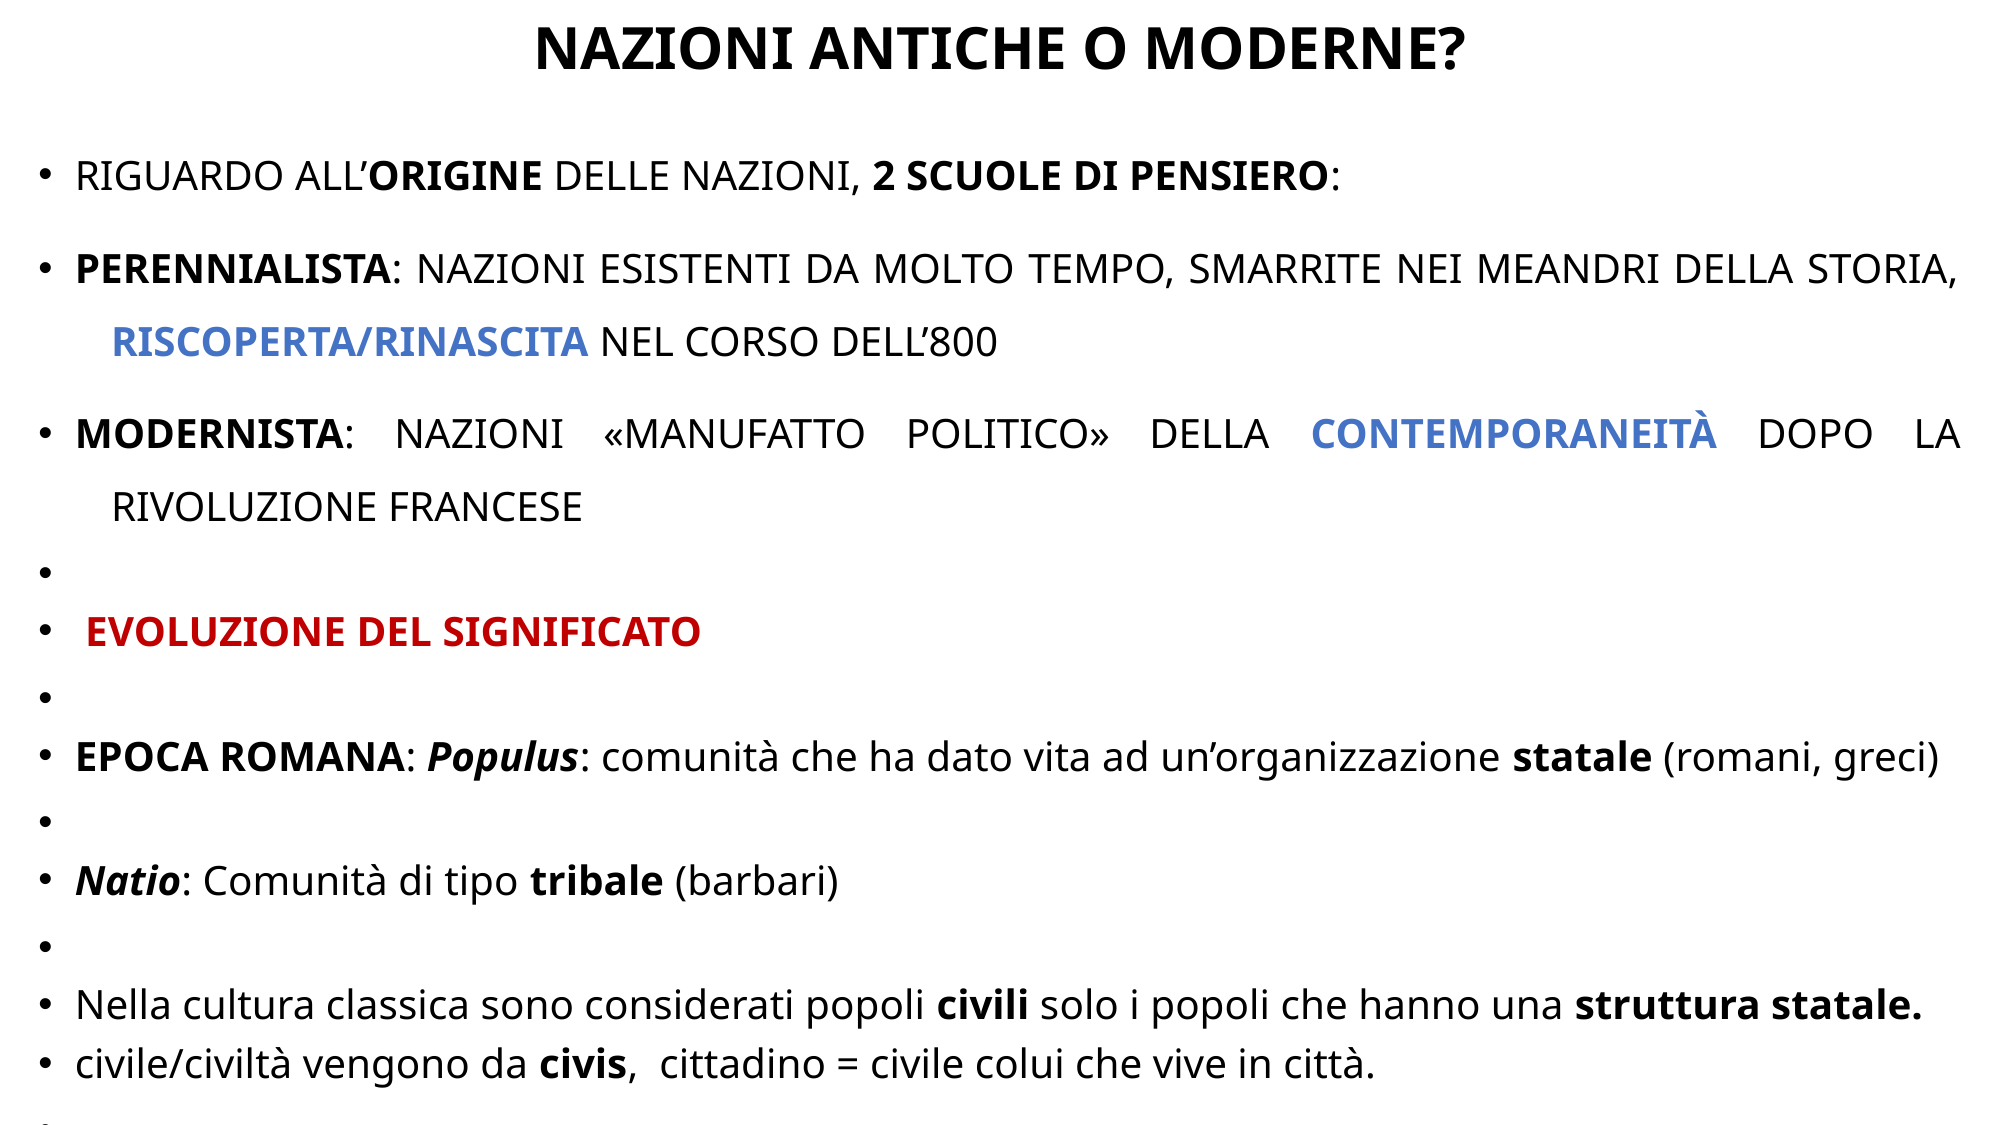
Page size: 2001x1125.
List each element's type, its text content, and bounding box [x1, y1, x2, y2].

title NAZIONI ANTICHE O MODERNE? [137, 11, 1863, 83]
list RIGUARDO ALL’ORIGINE DELLE NAZIONI, 2 SCUOLE DI PENSIERO: PERENNIALISTA: NAZIONI ESISTENTI DA MOLTO TEMPO, SMARRITE NEI MEANDRI DELLA STORIA, RISCOPERTA/RINASCITA NEL CORSO DELL’800 MODERNISTA: NAZIONI «MANUFATTO POLITICO» DELLA CONTEMPORANEITÀ DOPO LA RIVOLUZIONE FRANCESE EVOLUZIONE DEL SIGNIFICATO EPOCA ROMANA: Populus: comunità che ha dato vita ad un’organizzazione statale (romani, greci) Natio: Comunità di tipo tribale (barbari) Nella cultura classica sono considerati popoli civili solo i popoli che hanno una struttura statale. civile/civiltà vengono da civis, cittadino = civile colui che vive in città. [23, 117, 1977, 1114]
